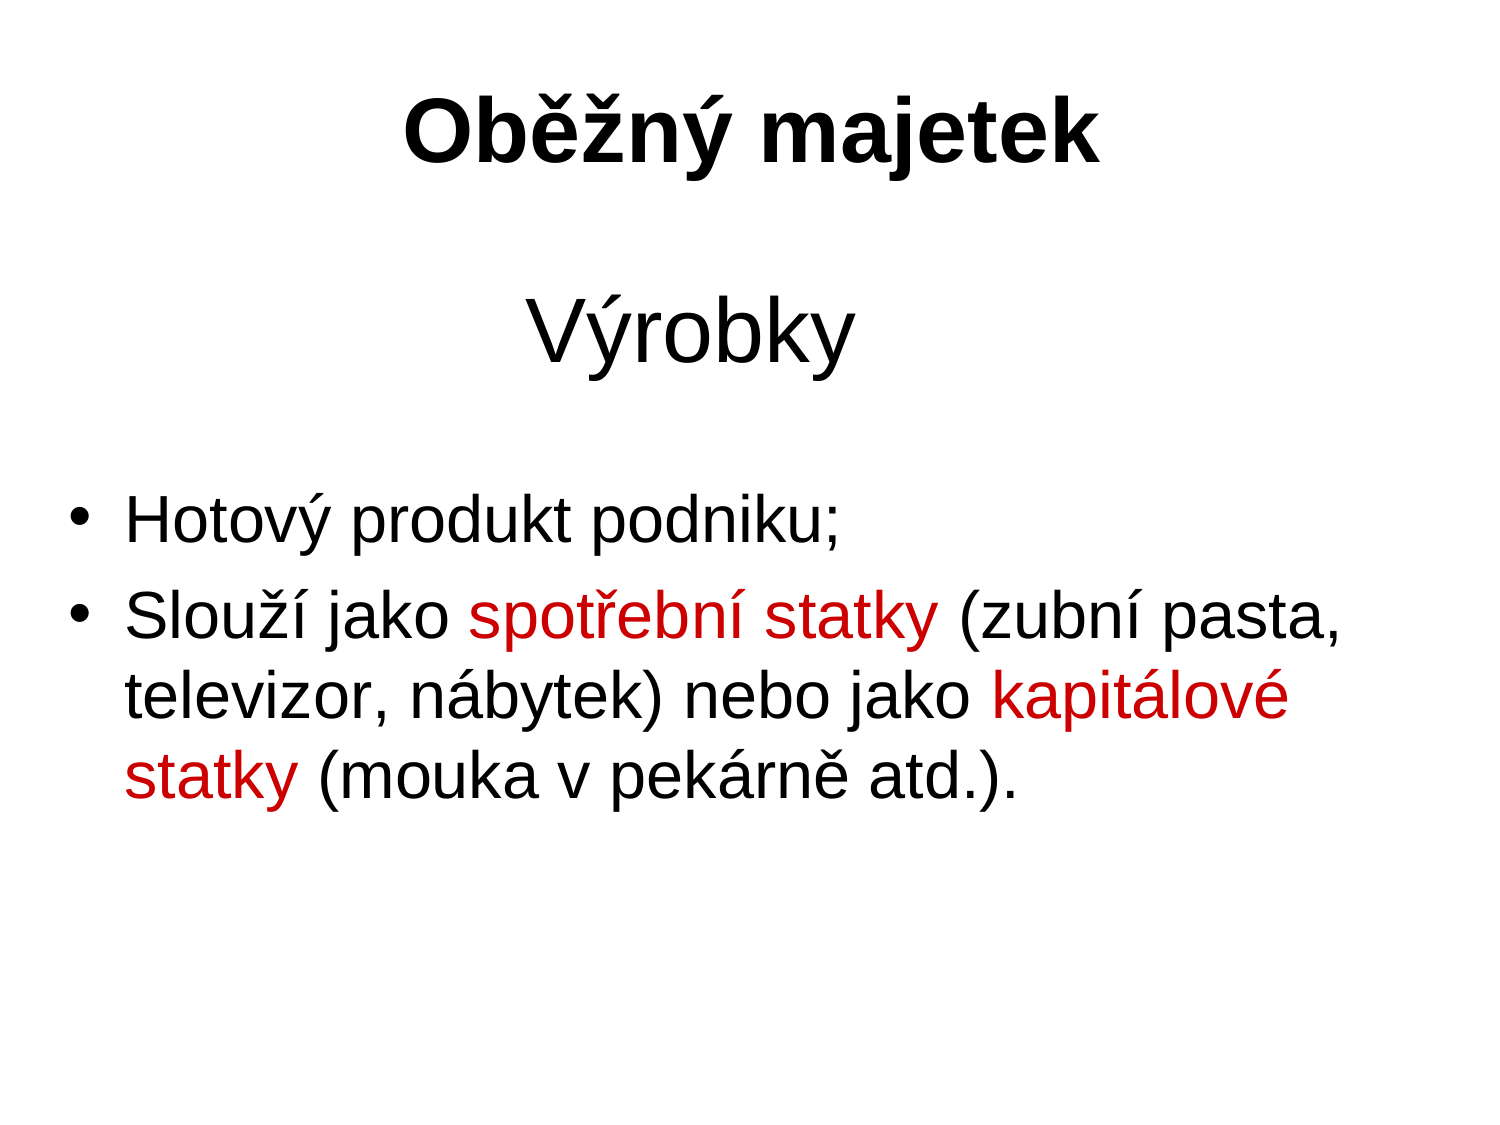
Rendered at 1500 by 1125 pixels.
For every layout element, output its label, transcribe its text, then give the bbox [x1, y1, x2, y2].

title Výrobky [75, 231, 1426, 420]
text_box Oběžný majetek [76, 66, 1427, 185]
list Hotový produkt podniku; Slouží jako spotřební statky (zubní pasta, televizor, nábytek) nebo jako kapitálové statky (mouka v pekárně atd.). [53, 467, 1471, 1005]
